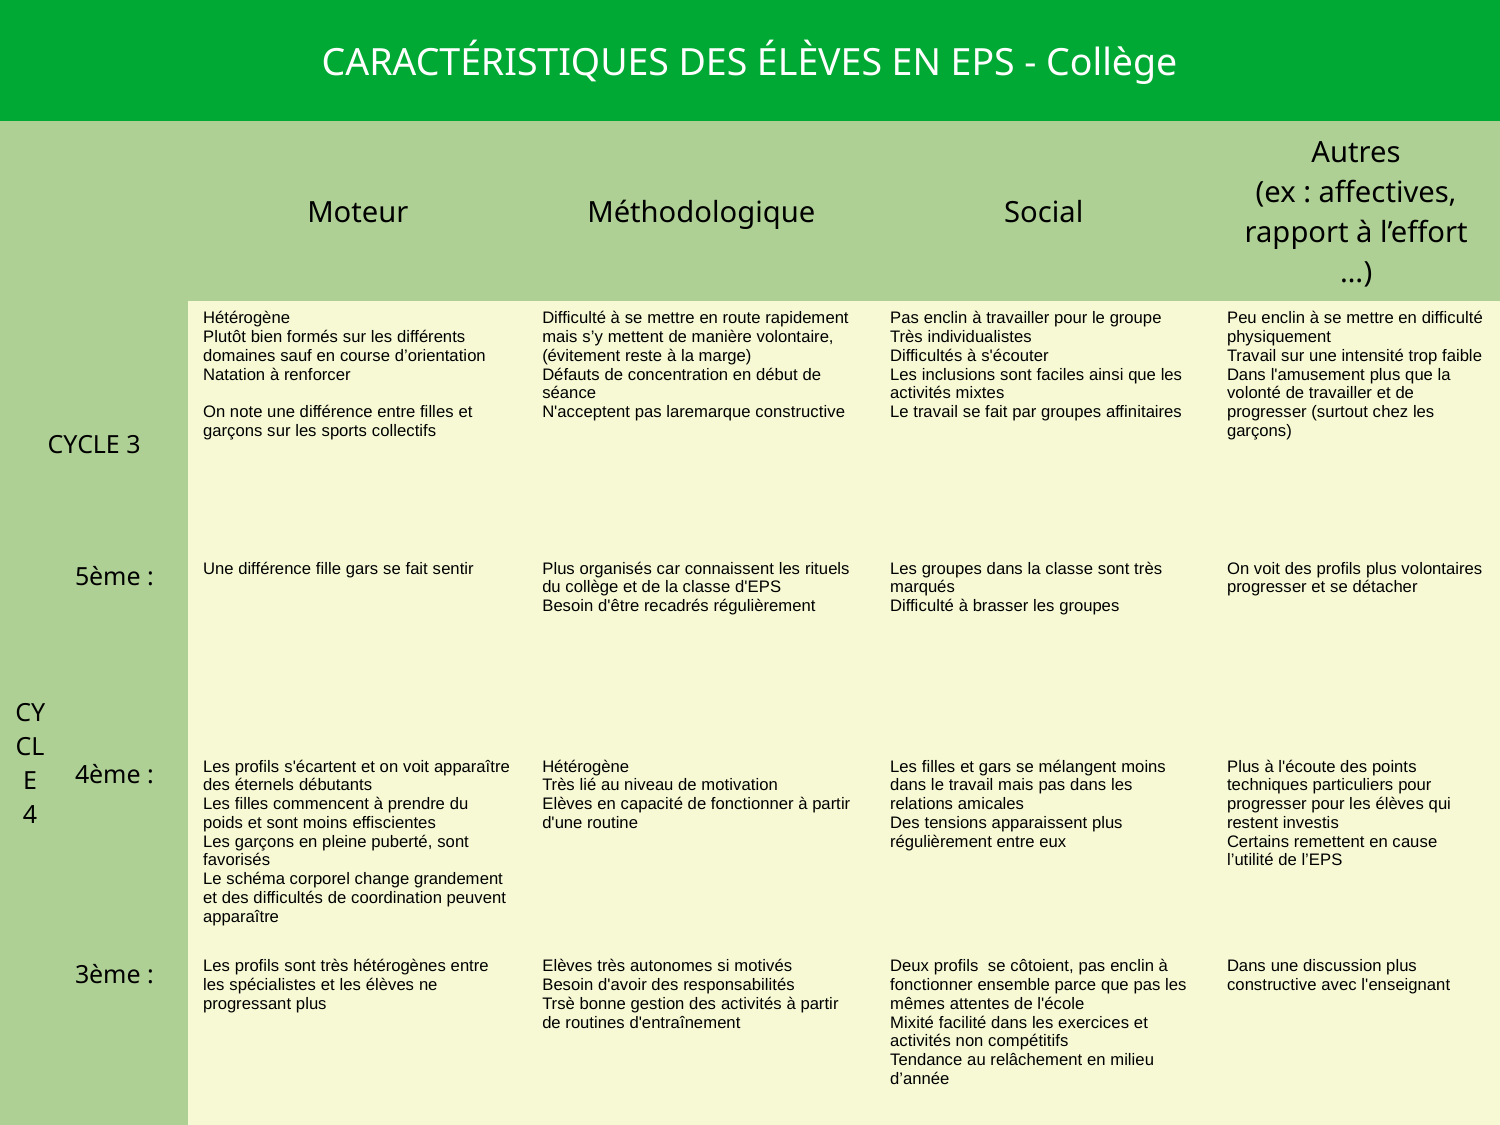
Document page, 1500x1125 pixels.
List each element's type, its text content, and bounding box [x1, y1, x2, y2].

table_cell Elèves très autonomes si motivés Besoin d'avoir des responsabilités Trsè bonne gestion des activités à partir de routines d'entraînement [527, 949, 875, 1125]
table_cell 4ème : [60, 749, 188, 949]
table_cell 3ème : [60, 949, 188, 1125]
table_cell Les groupes dans la classe sont très marqués Difficulté à brasser les groupes [875, 552, 1212, 749]
table_cell Difficulté à se mettre en route rapidement mais s’y mettent de manière volontaire, (évitement reste à la marge) Défauts de concentration en début de séance N'acceptent pas laremarque constructive [527, 301, 875, 552]
table_cell Autres (ex : affectives, rapport à l’effort …) [1212, 121, 1500, 301]
table_cell Hétérogène Très lié au niveau de motivation Elèves en capacité de fonctionner à partir d'une routine [527, 749, 875, 949]
table_cell Social [875, 121, 1212, 301]
table_cell Peu enclin à se mettre en difficulté physiquement Travail sur une intensité trop faible Dans l'amusement plus que la volonté de travailler et de progresser (surtout chez les garçons) [1212, 301, 1500, 552]
table_cell Une différence fille gars se fait sentir [188, 552, 527, 749]
table_cell Les profils sont très hétérogènes entre les spécialistes et les élèves ne progressant plus [188, 949, 527, 1125]
table_cell 5ème : [60, 552, 188, 749]
table_cell Hétérogène Plutôt bien formés sur les différents domaines sauf en course d’orientation Natation à renforcer On note une différence entre filles et garçons sur les sports collectifs [188, 301, 527, 552]
table_cell Plus à l'écoute des points techniques particuliers pour progresser pour les élèves qui restent investis Certains remettent en cause l’utilité de l’EPS [1212, 749, 1500, 949]
table_header CARACTÉRISTIQUES DES ÉLÈVES EN EPS - Collège [0, 0, 1500, 121]
table_cell CYCLE 4 [0, 552, 60, 1125]
table_cell CYCLE 3 [0, 301, 188, 552]
table_cell Moteur [188, 121, 527, 301]
table_cell Les filles et gars se mélangent moins dans le travail mais pas dans les relations amicales Des tensions apparaissent plus régulièrement entre eux [875, 749, 1212, 949]
table_cell Plus organisés car connaissent les rituels du collège et de la classe d'EPS Besoin d'être recadrés régulièrement [527, 552, 875, 749]
table_cell Dans une discussion plus constructive avec l'enseignant [1212, 949, 1500, 1125]
table_cell Méthodologique [527, 121, 875, 301]
table_cell Les profils s'écartent et on voit apparaître des éternels débutants Les filles commencent à prendre du poids et sont moins effiscientes Les garçons en pleine puberté, sont favorisés Le schéma corporel change grandement et des difficultés de coordination peuvent apparaître [188, 749, 527, 949]
table_cell Deux profils se côtoient, pas enclin à fonctionner ensemble parce que pas les mêmes attentes de l'école Mixité facilité dans les exercices et activités non compétitifs Tendance au relâchement en milieu d’année [875, 949, 1212, 1125]
table_cell On voit des profils plus volontaires progresser et se détacher [1212, 552, 1500, 749]
table_cell [0, 121, 188, 301]
table_cell Pas enclin à travailler pour le groupe Très individualistes Difficultés à s'écouter Les inclusions sont faciles ainsi que les activités mixtes Le travail se fait par groupes affinitaires [875, 301, 1212, 552]
